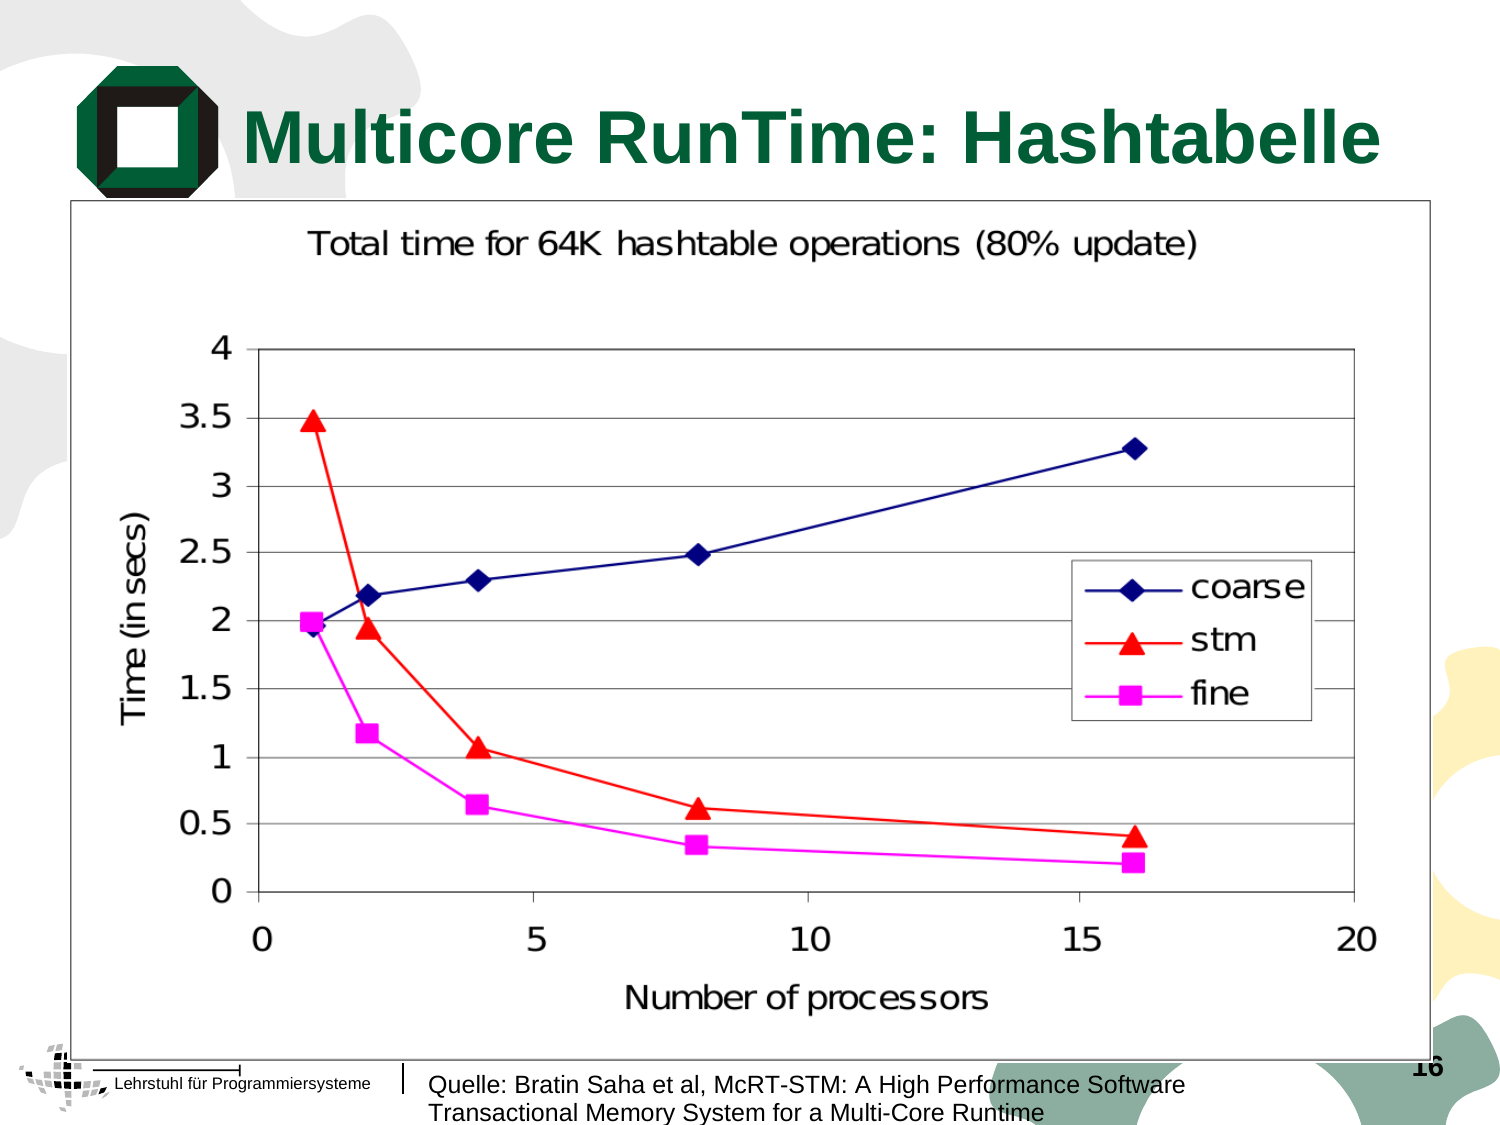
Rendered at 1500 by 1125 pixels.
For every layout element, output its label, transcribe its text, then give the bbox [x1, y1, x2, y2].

picture [67, 198, 1433, 1063]
title Multicore RunTime: Hashtabelle [242, 19, 1425, 198]
text_box Quelle: Bratin Saha et al, McRT-STM: A High Performance Software Transactional Memory System for a Multi-Core Runtime [413, 1062, 1329, 1125]
